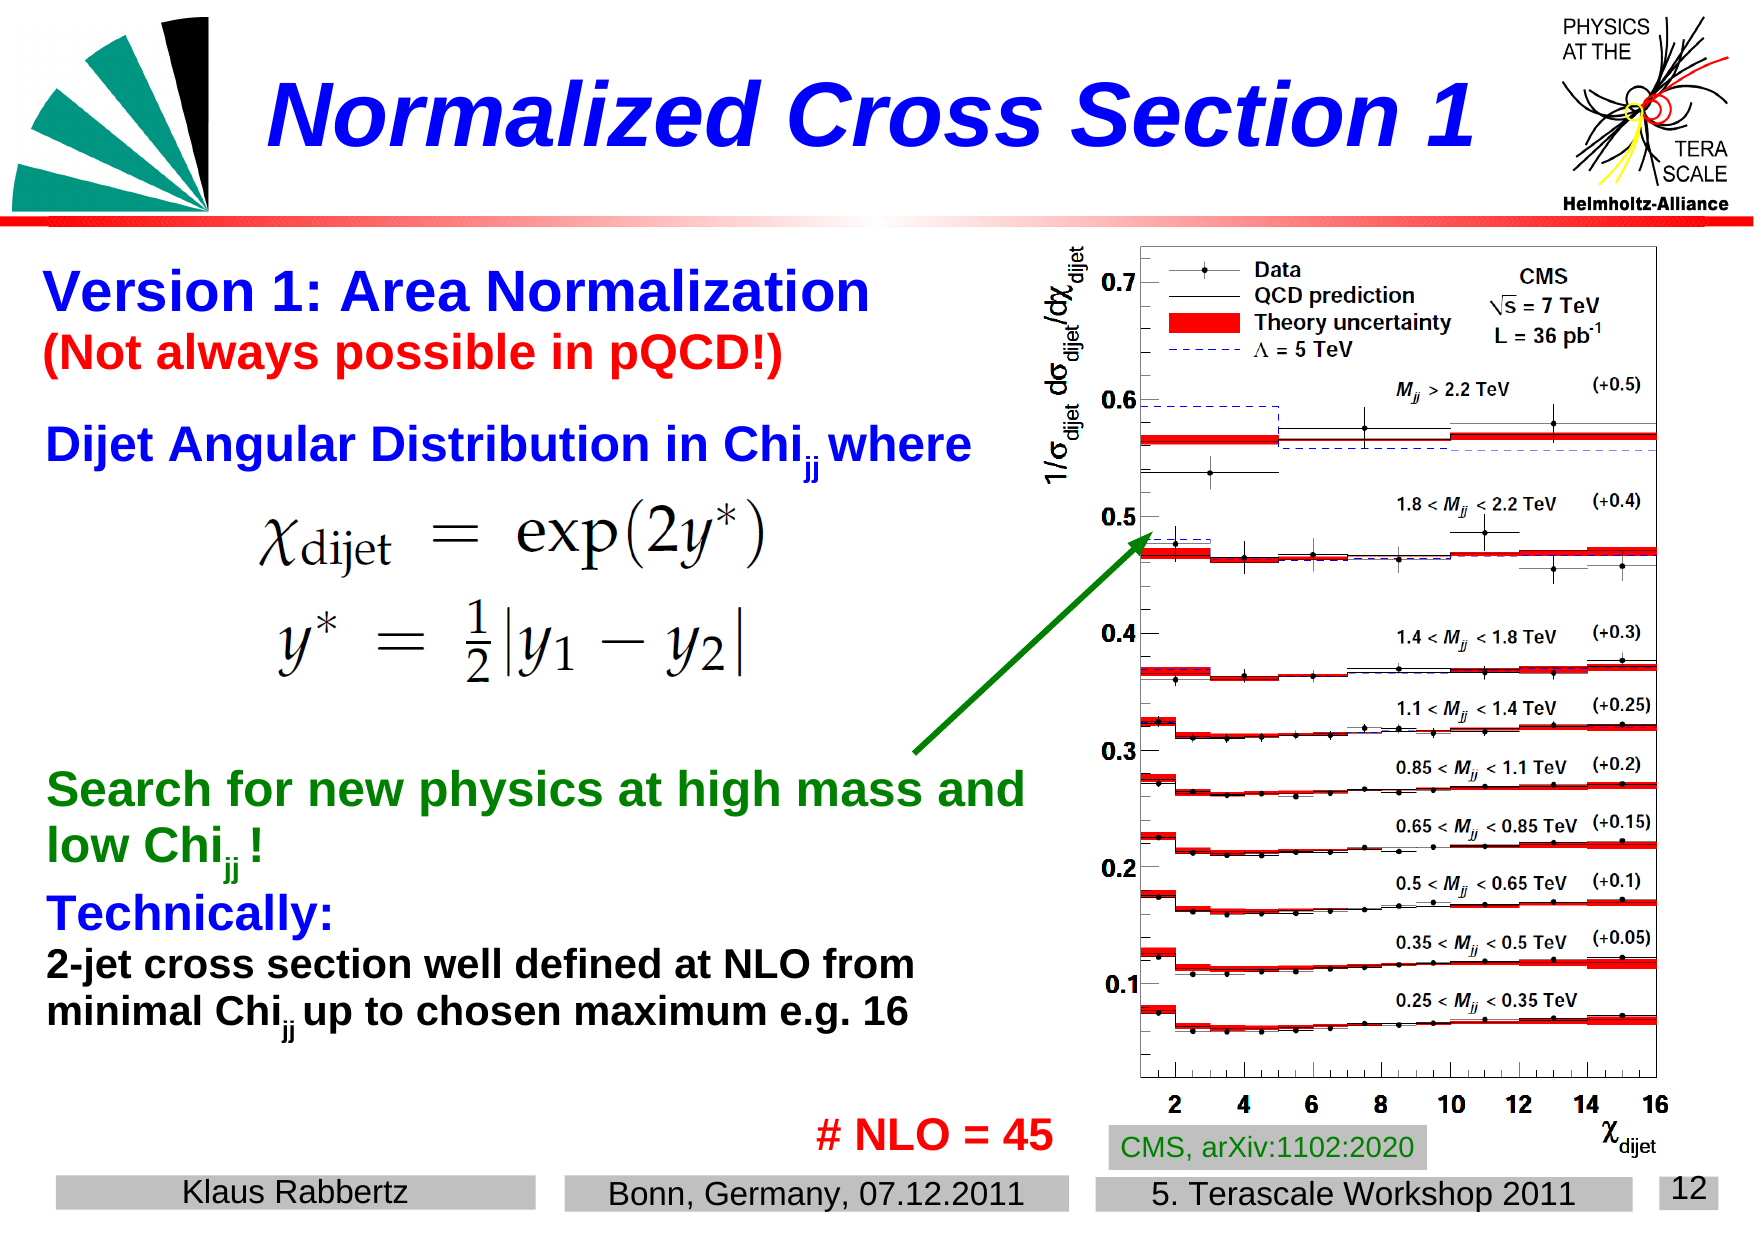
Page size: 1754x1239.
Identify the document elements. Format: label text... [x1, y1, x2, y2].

title Normalized Cross Section 1 [220, 22, 1525, 207]
picture [1546, 9, 1744, 223]
picture [255, 494, 769, 583]
picture [1035, 240, 1677, 1164]
text_box # NLO = 45 [804, 1103, 1067, 1168]
text_box Version 1: Area Normalization (Not always possible in pQCD!) [30, 253, 884, 389]
picture [12, 17, 209, 214]
text_box CMS, arXiv:1102:2020 [1108, 1125, 1427, 1170]
picture [267, 596, 752, 687]
text_box Search for new physics at high mass and low Chijj ! Technically: 2-jet cross section well defined at NLO from minimal Chijj up to chosen maximum e.g. 16 [34, 755, 1040, 1113]
text_box Dijet Angular Distribution in Chijj where [33, 410, 986, 491]
